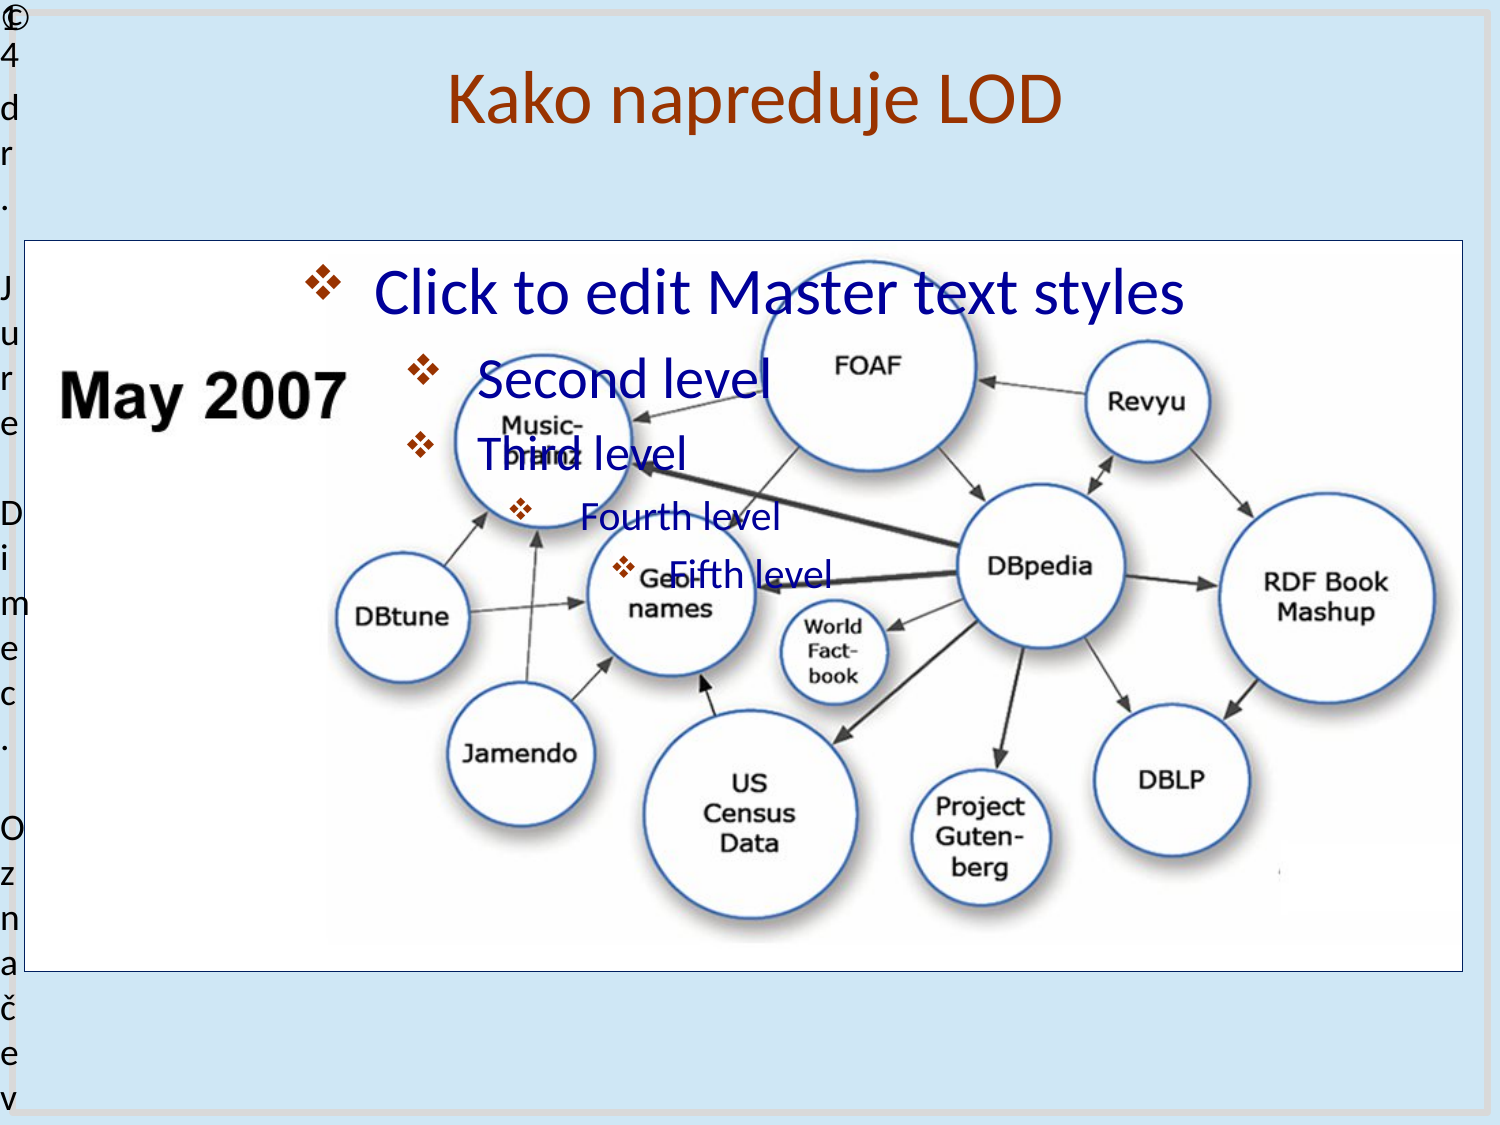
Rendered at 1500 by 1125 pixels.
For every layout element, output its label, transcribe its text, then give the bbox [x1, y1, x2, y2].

picture [24, 240, 1463, 972]
title Kako napreduje LOD [37, 37, 1475, 150]
